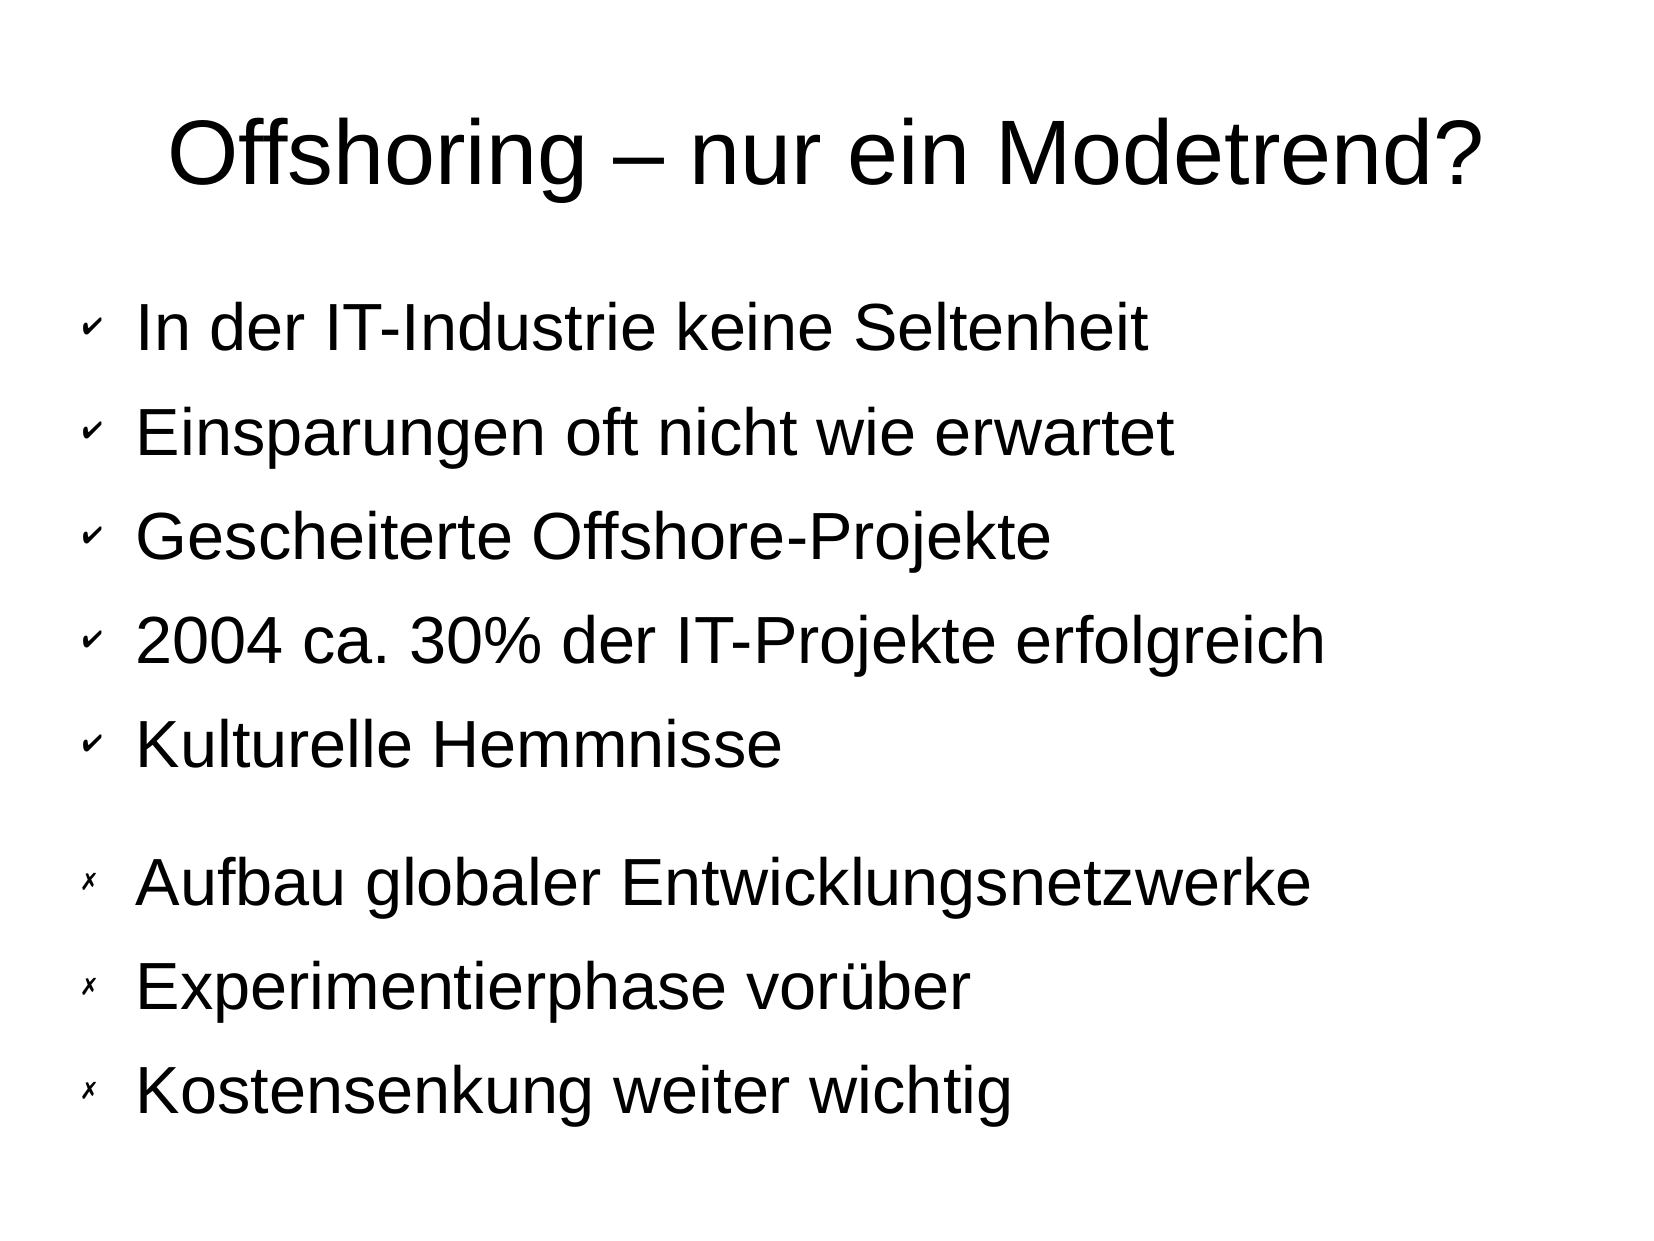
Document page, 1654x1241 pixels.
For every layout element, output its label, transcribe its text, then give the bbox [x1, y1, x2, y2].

list In der IT-Industrie keine Seltenheit Einsparungen oft nicht wie erwartet Gescheiterte Offshore-Projekte 2004 ca. 30% der IT-Projekte erfolgreich Kulturelle Hemmnisse [64, 290, 1554, 798]
title Offshoring – nur ein Modetrend? [82, 56, 1571, 250]
list Aufbau globaler Entwicklungsnetzwerke Experimentierphase vorüber Kostensenkung weiter wichtig [65, 844, 1554, 1175]
